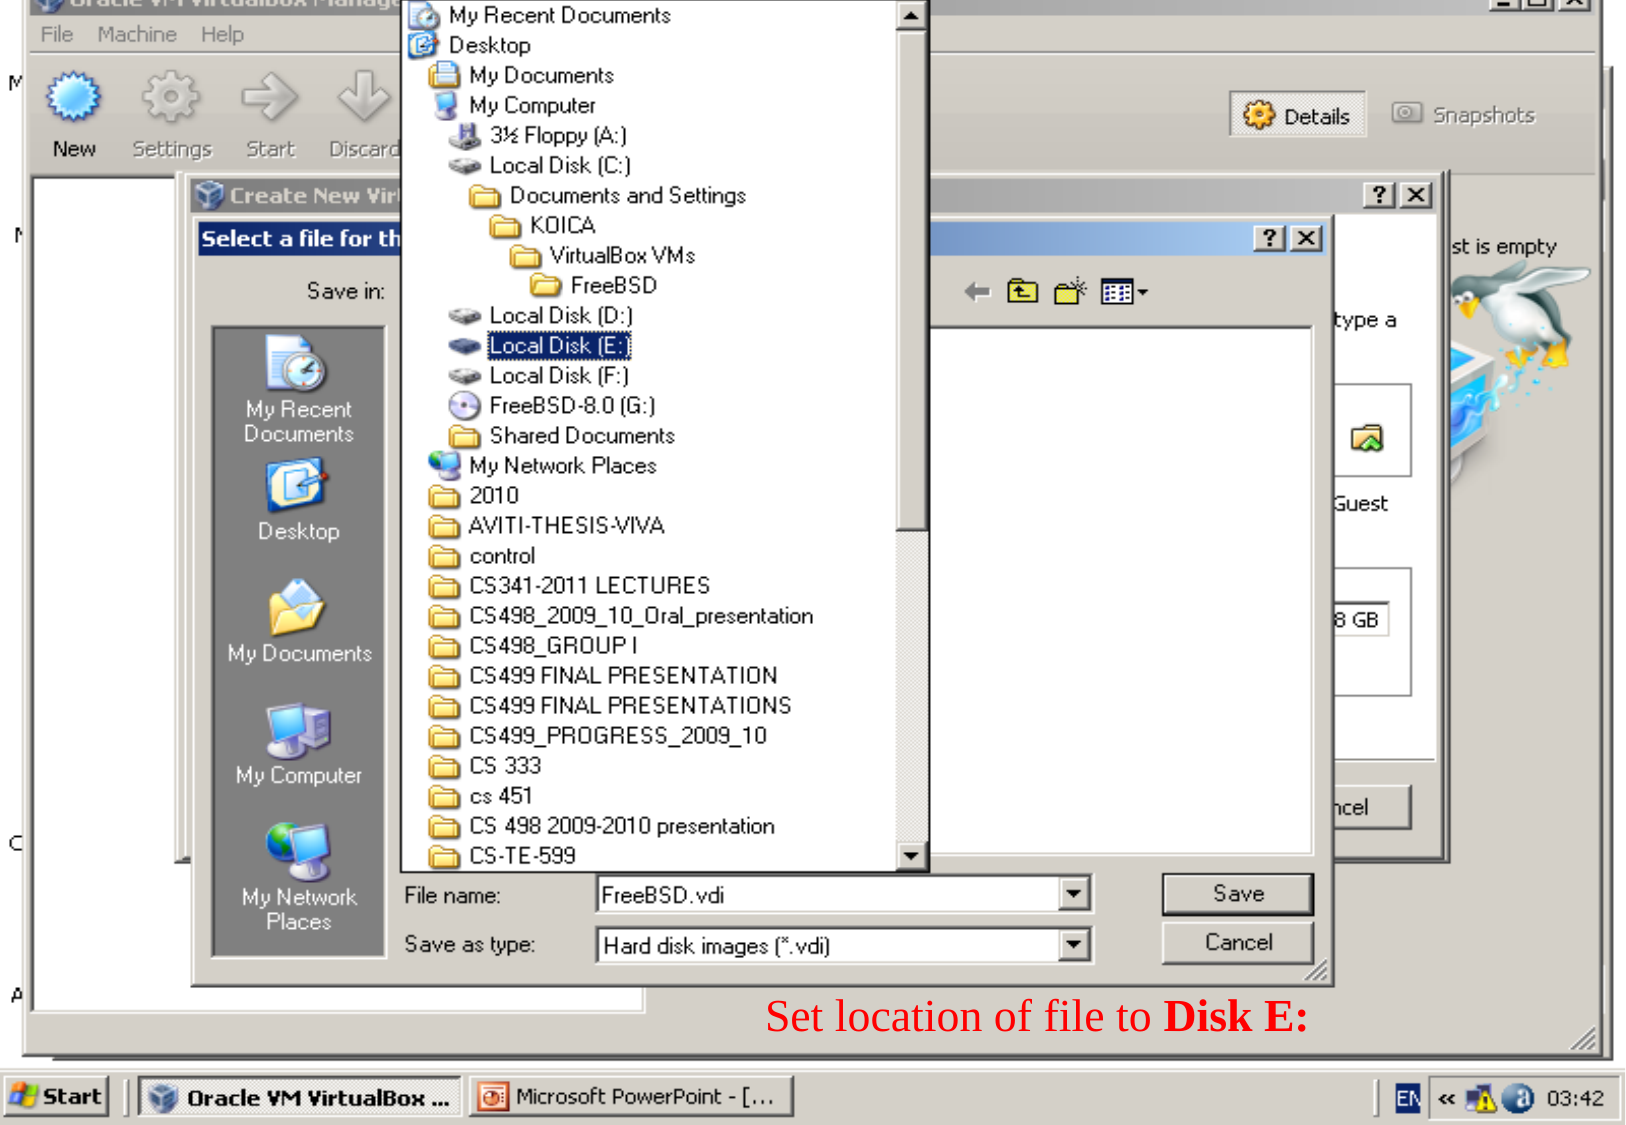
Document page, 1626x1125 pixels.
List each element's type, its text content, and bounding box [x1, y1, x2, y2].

text_box Set location of file to Disk E: [750, 987, 1588, 1049]
picture [0, 0, 1626, 1125]
